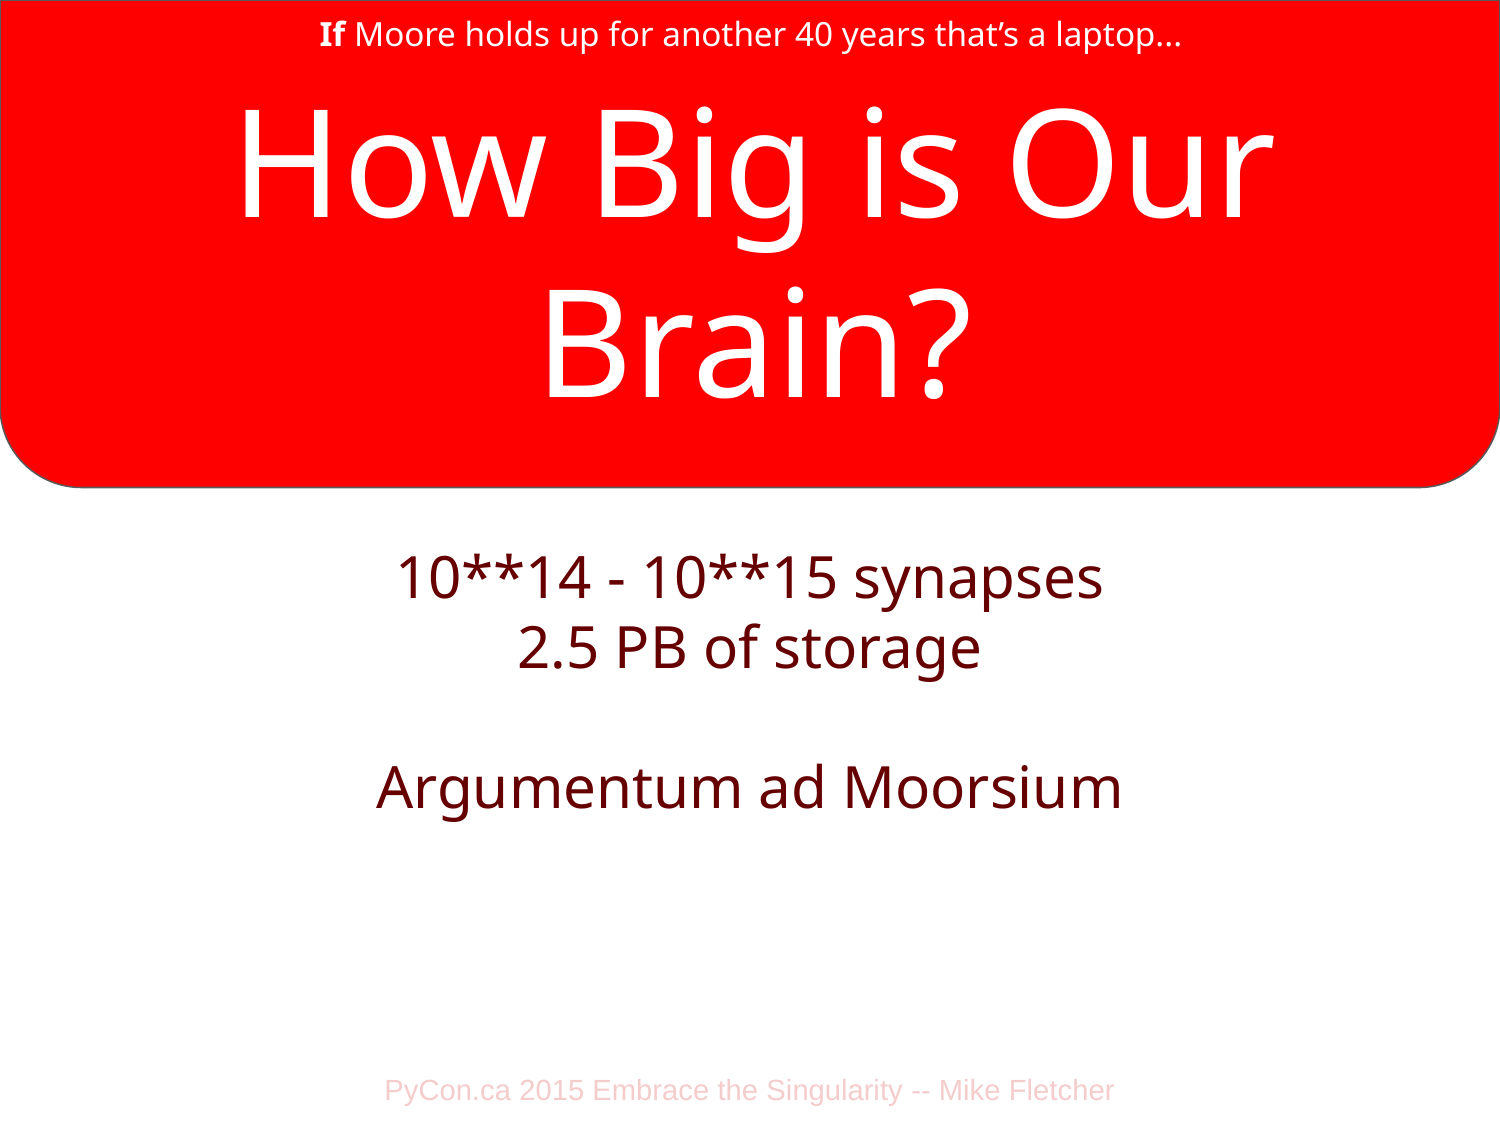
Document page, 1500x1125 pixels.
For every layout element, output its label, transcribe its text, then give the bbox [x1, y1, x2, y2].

title How Big is Our Brain? [28, 65, 1480, 488]
subtitle If Moore holds up for another 40 years that’s a laptop... [1, 0, 1500, 65]
subtitle 10**14 - 10**15 synapses 2.5 PB of storage Argumentum ad Moorsium [0, 525, 1500, 1107]
